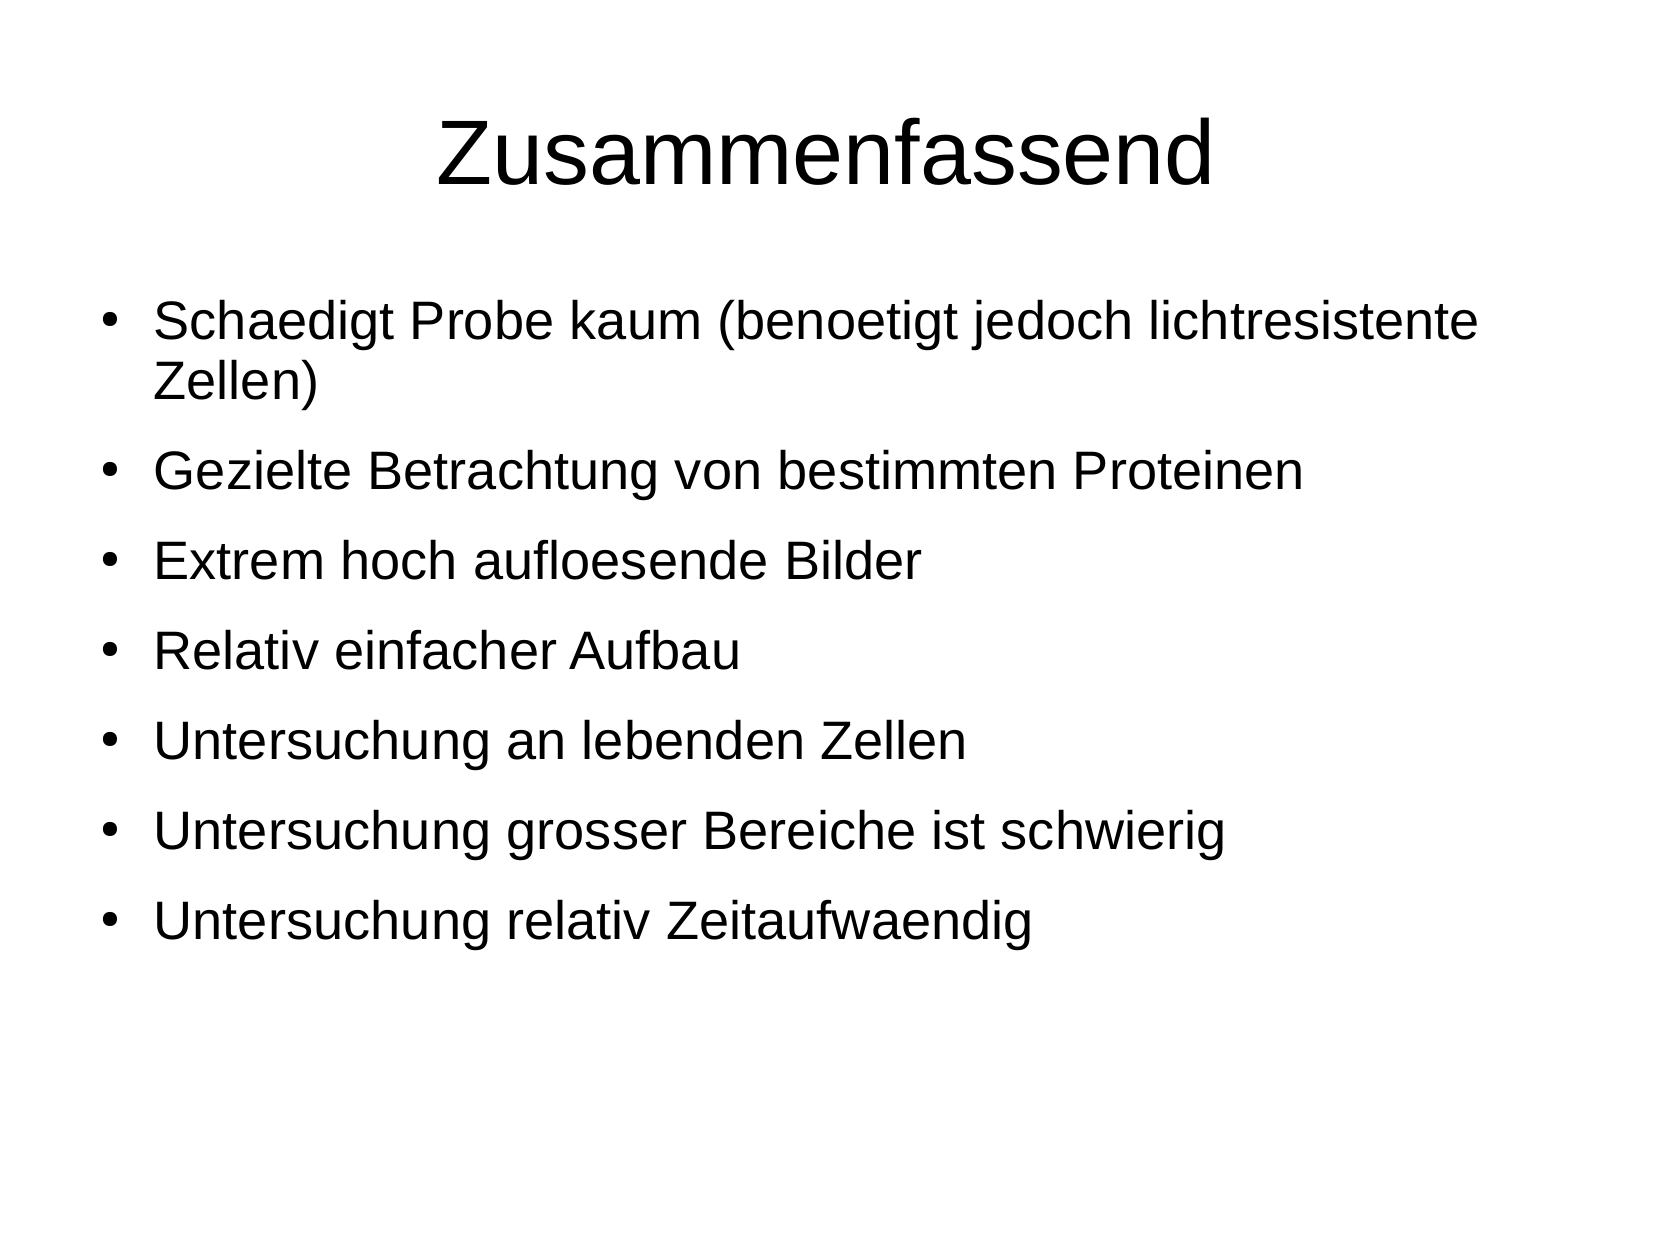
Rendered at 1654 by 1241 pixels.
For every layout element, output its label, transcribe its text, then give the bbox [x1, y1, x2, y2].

list Schaedigt Probe kaum (benoetigt jedoch lichtresistente Zellen) Gezielte Betrachtung von bestimmten Proteinen Extrem hoch aufloesende Bilder Relativ einfacher Aufbau Untersuchung an lebenden Zellen Untersuchung grosser Bereiche ist schwierig Untersuchung relativ Zeitaufwaendig [82, 290, 1571, 1109]
title Zusammenfassend [82, 49, 1571, 257]
